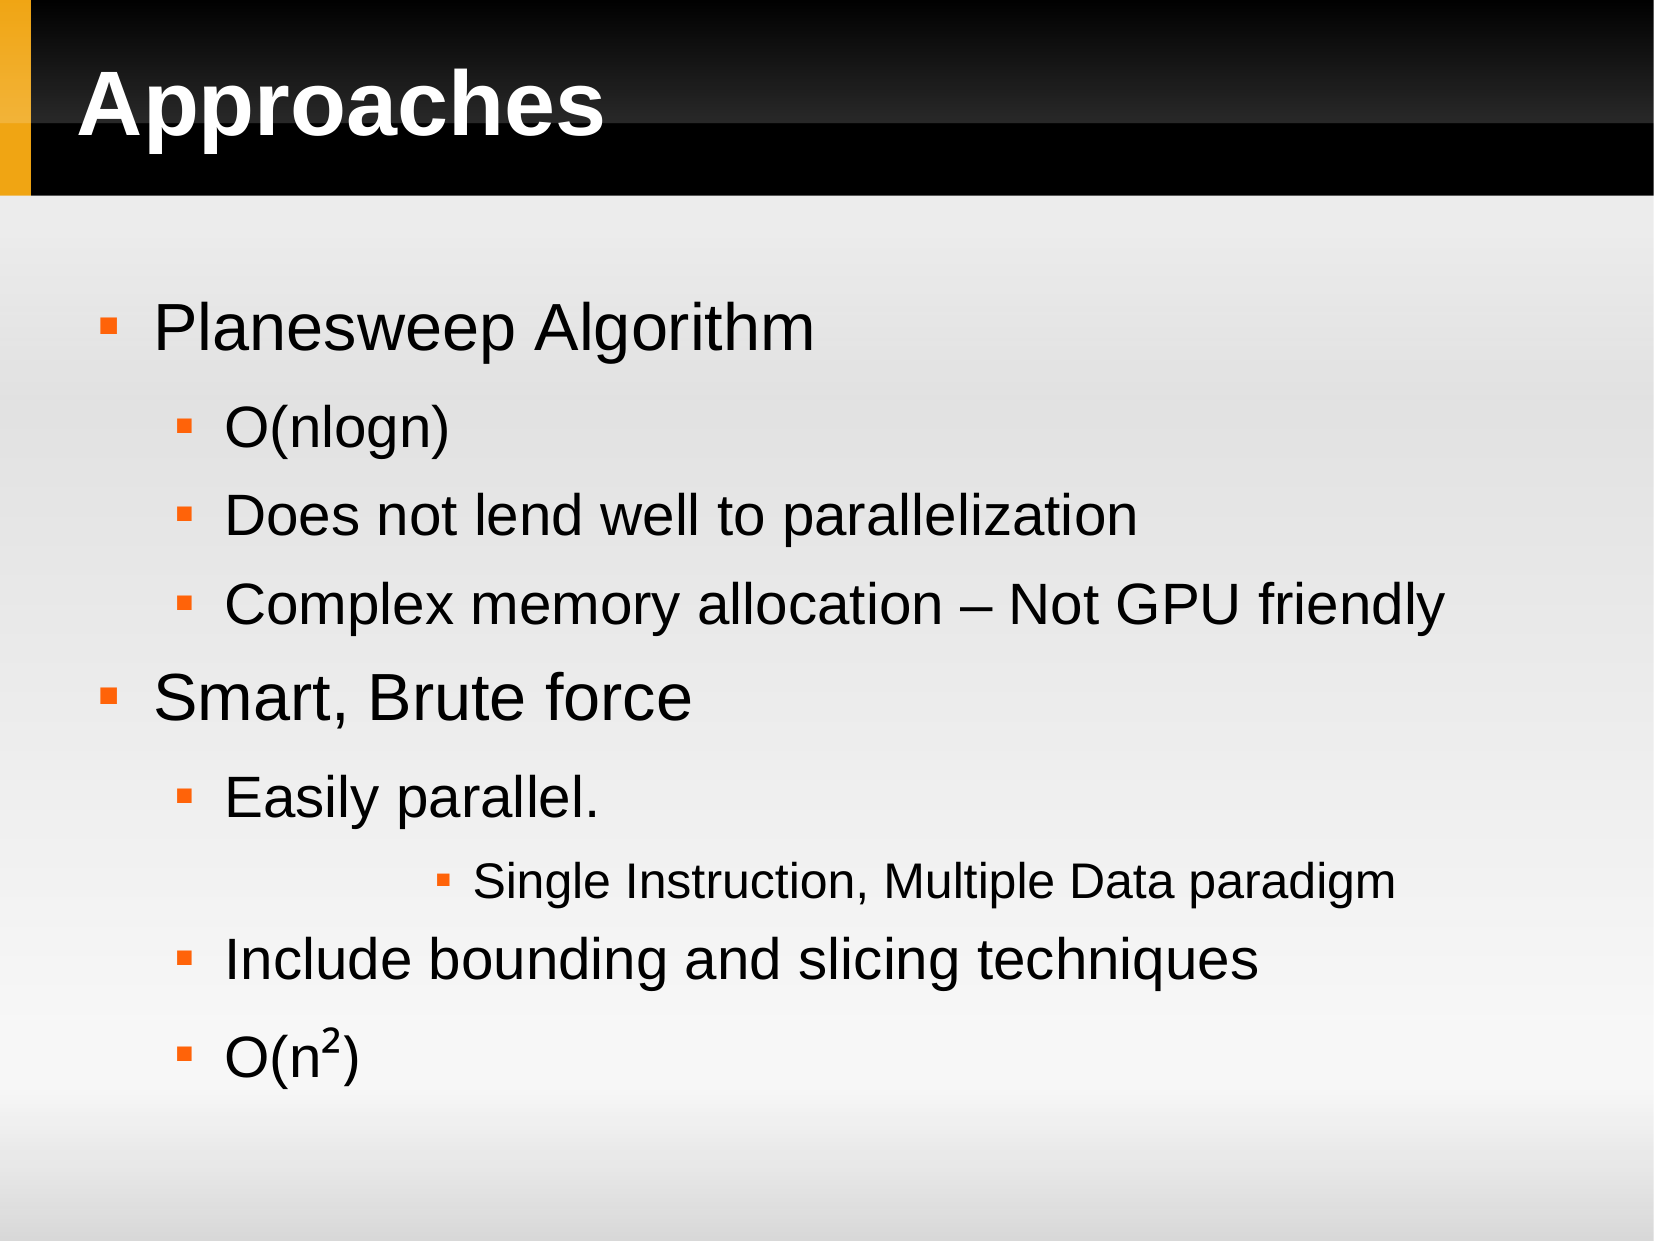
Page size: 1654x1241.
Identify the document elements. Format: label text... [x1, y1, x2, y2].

picture [0, 0, 1654, 1241]
title Approaches [76, 0, 1565, 208]
list Planesweep Algorithm O(nlogn) Does not lend well to parallelization Complex memory allocation – Not GPU friendly Smart, Brute force Easily parallel. Single Instruction, Multiple Data paradigm Include bounding and slicing techniques O(n²) [82, 290, 1571, 1109]
